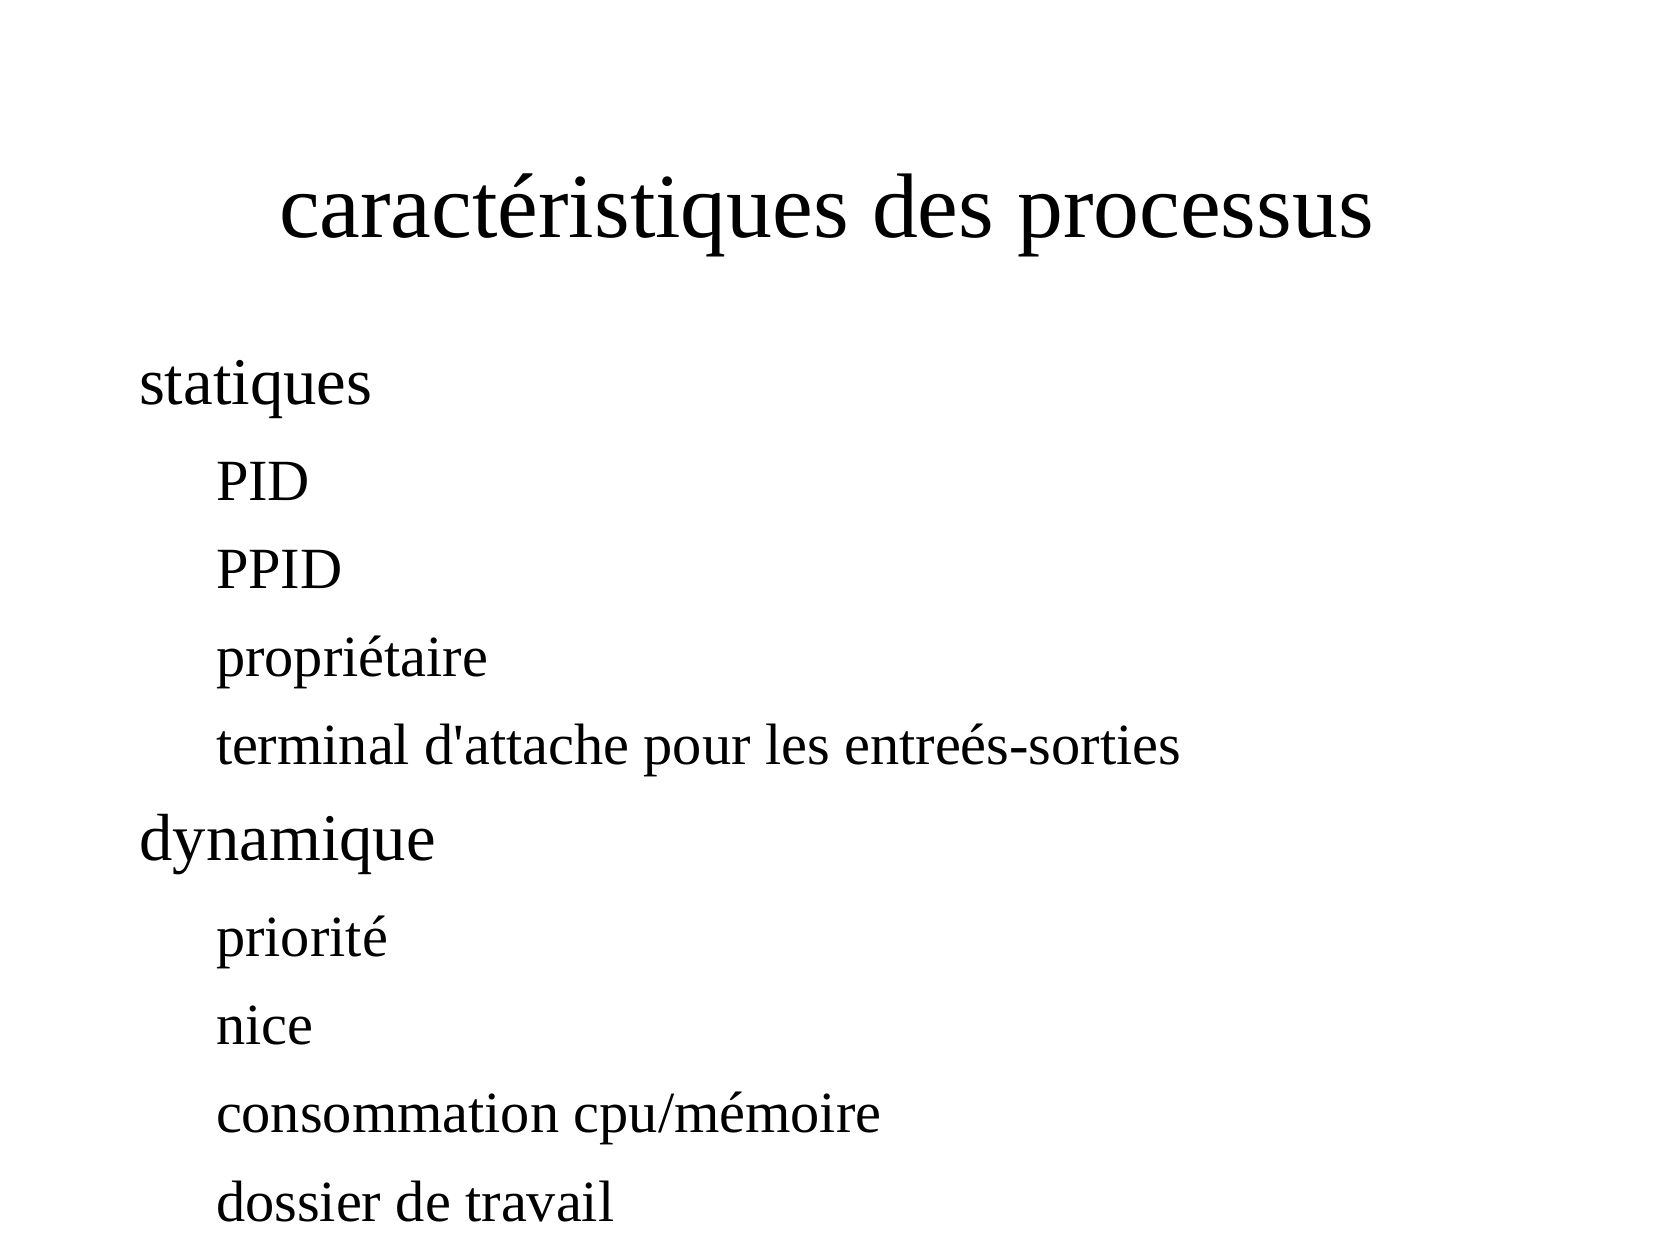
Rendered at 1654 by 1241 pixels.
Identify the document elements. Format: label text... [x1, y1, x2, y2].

title caractéristiques des processus [121, 102, 1534, 311]
list statiques PID PPID propriétaire terminal d'attache pour les entreés-sorties dynamique priorité nice consommation cpu/mémoire dossier de travail [121, 344, 1534, 1241]
